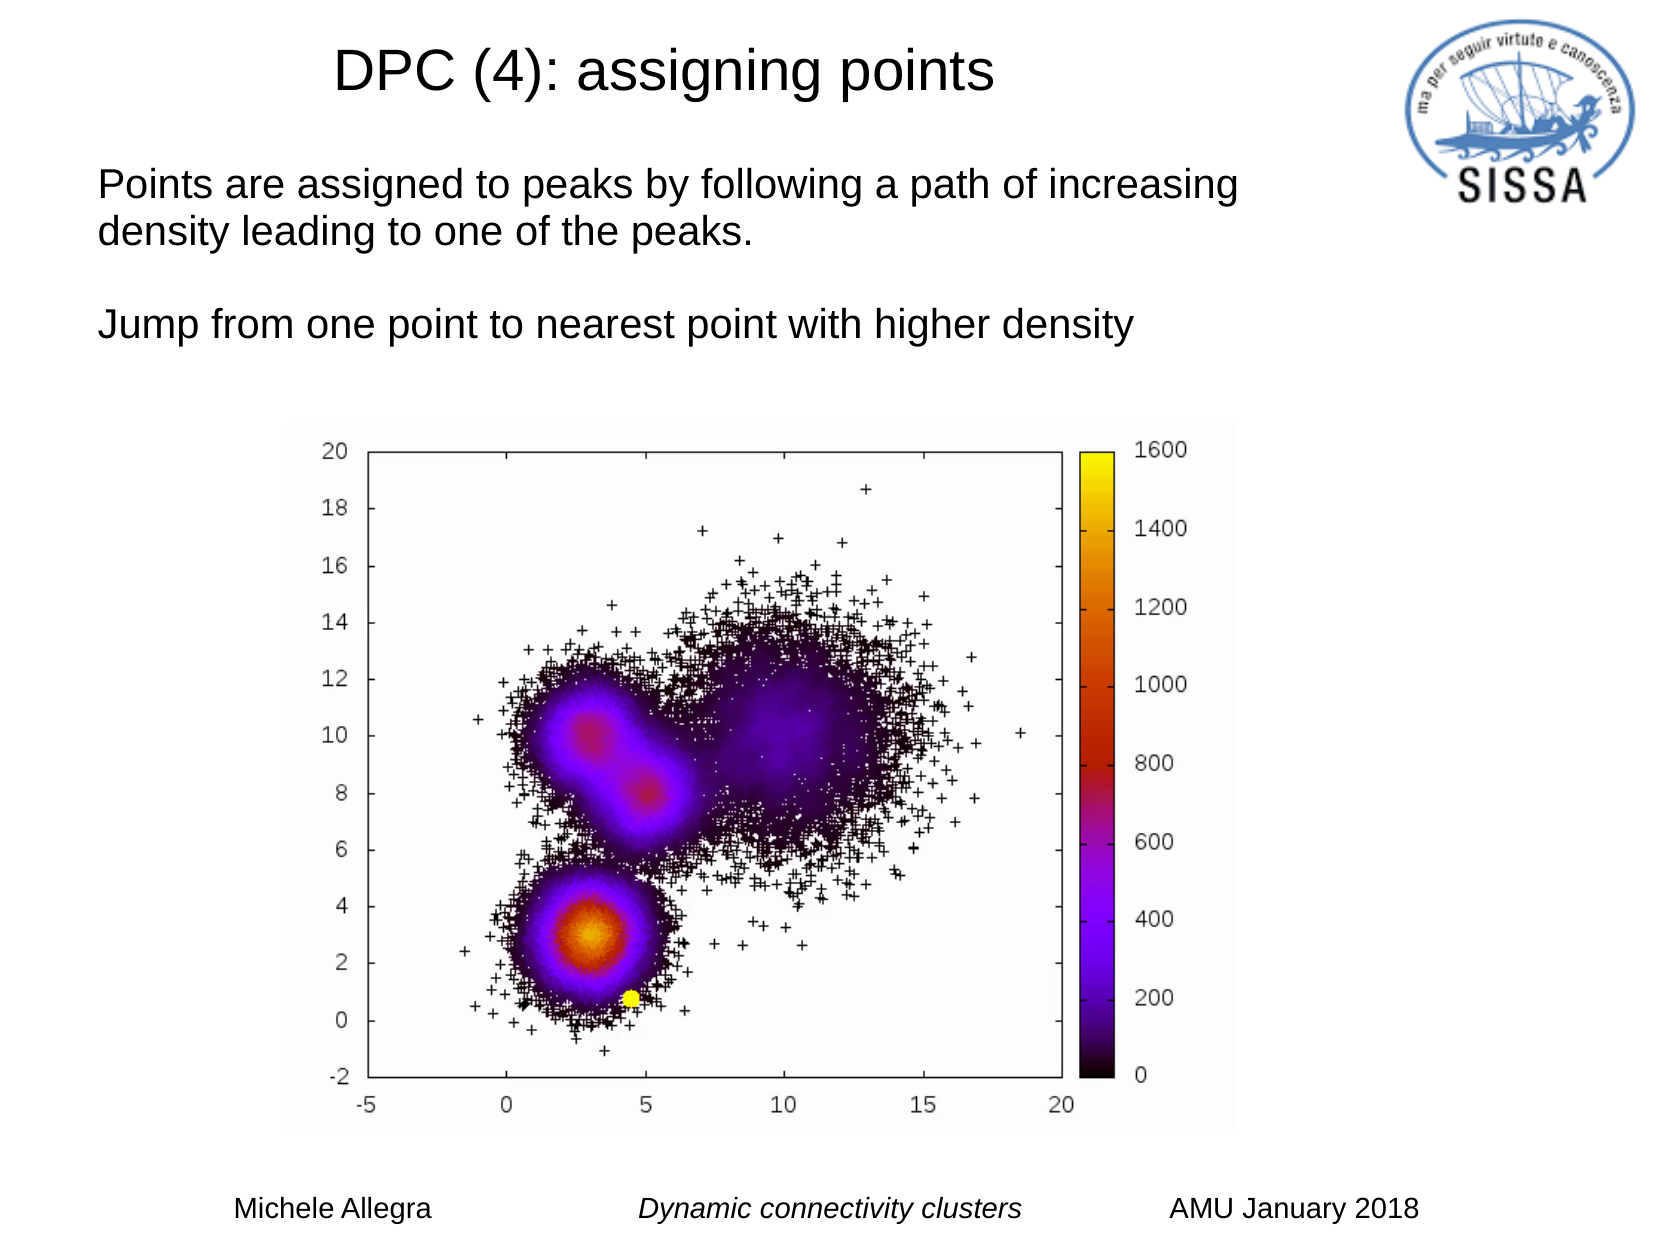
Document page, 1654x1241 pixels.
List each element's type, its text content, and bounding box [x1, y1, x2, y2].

title DPC (4): assigning points [17, 37, 1329, 168]
text_box [285, 463, 1238, 1136]
text_box Points are assigned to peaks by following a path of increasing density leading to one of the peaks. Jump from one point to nearest point with higher density [82, 153, 1382, 463]
title Michele Allegra Dynamic connectivity clusters AMU January 2018 [82, 1171, 1572, 1241]
picture [1391, 16, 1652, 207]
